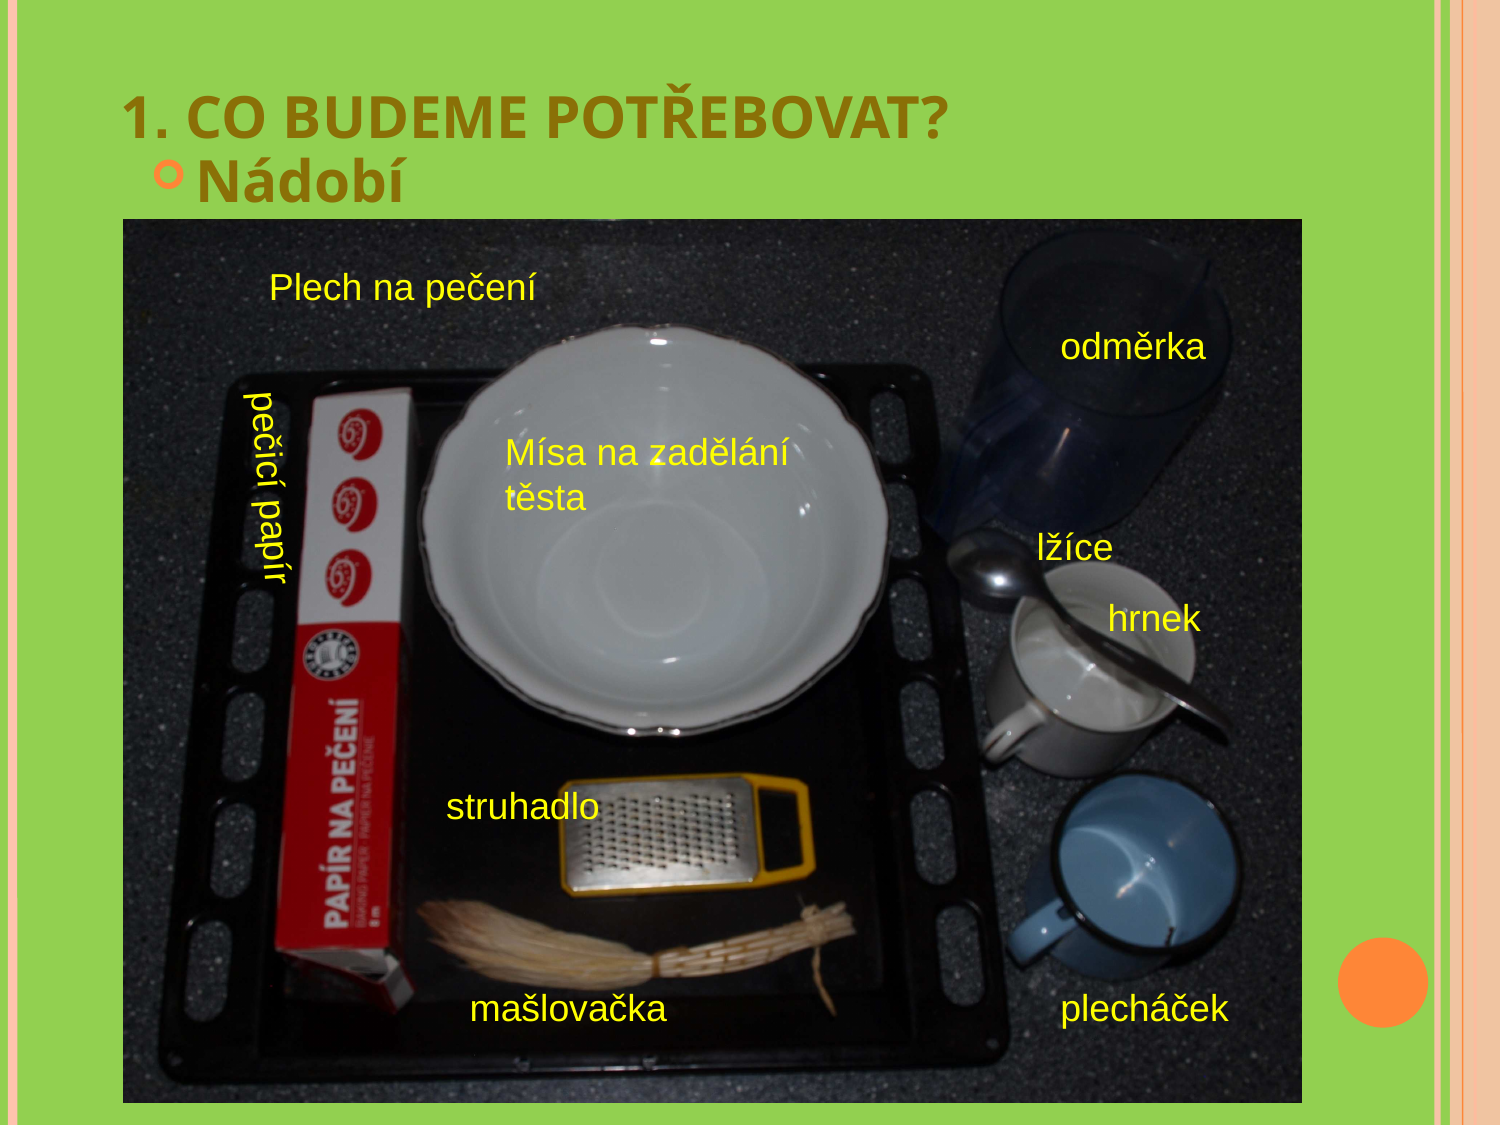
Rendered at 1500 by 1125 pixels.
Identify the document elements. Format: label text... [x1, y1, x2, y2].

text_box hrnek [1092, 586, 1218, 647]
text_box pečicí papír [234, 374, 312, 603]
text_box lžíce [1021, 515, 1130, 576]
picture [123, 220, 1302, 1103]
text_box plecháček [1045, 976, 1247, 1037]
text_box Mísa na zadělání těsta [490, 420, 809, 527]
text_box mašlovačka [454, 976, 685, 1037]
text_box Plech na pečení [253, 255, 556, 316]
title 1. CO BUDEME POTŘEBOVAT? [88, 0, 1314, 160]
text_box odměrka [1045, 314, 1223, 376]
list Nádobí [135, 137, 736, 219]
text_box struhadlo [430, 774, 617, 836]
